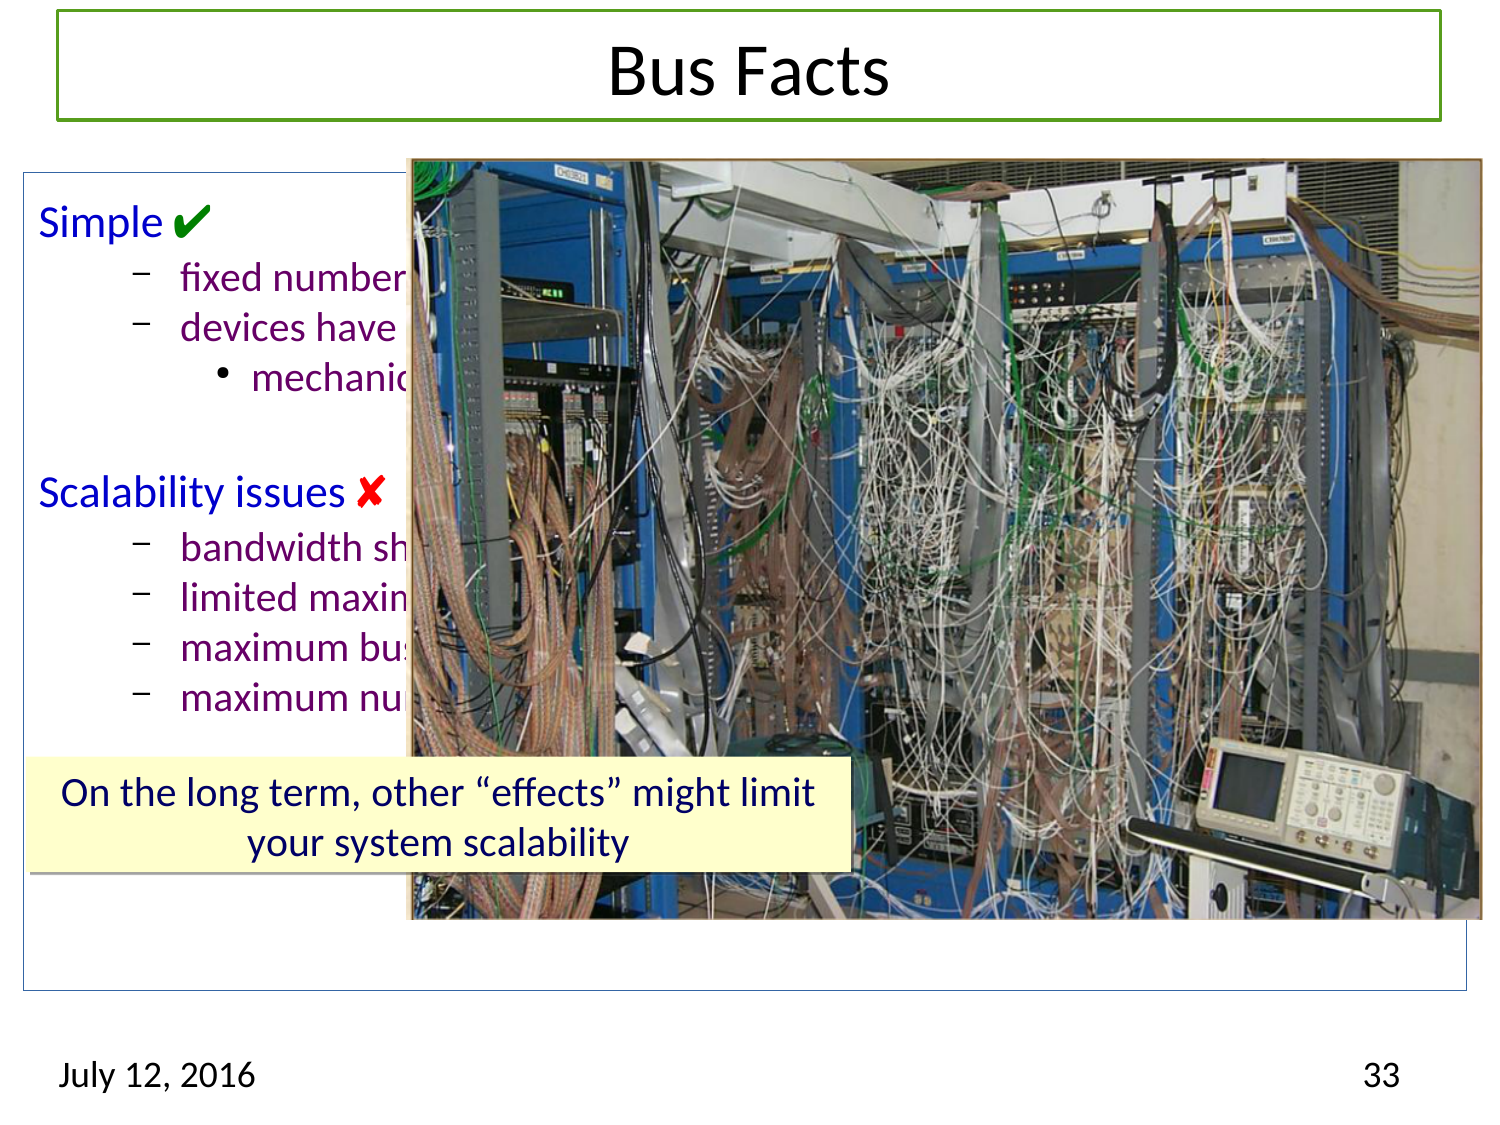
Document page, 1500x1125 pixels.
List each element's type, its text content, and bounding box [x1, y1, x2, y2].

picture [406, 158, 1483, 920]
text_box On the long term, other “effects” might limit your system scalability [25, 756, 851, 873]
text_box Simple  fixed number of lines (bus-width) devices have to implement well defined hw/sw protocols mechanical, electrical, communication, ... Scalability issues  bandwidth shared among all devices limited maximum bus width maximum bus frequency inversely proportional to bus length maximum number of devices depends on bus length [23, 172, 1467, 991]
title Bus Facts [57, 10, 1441, 121]
